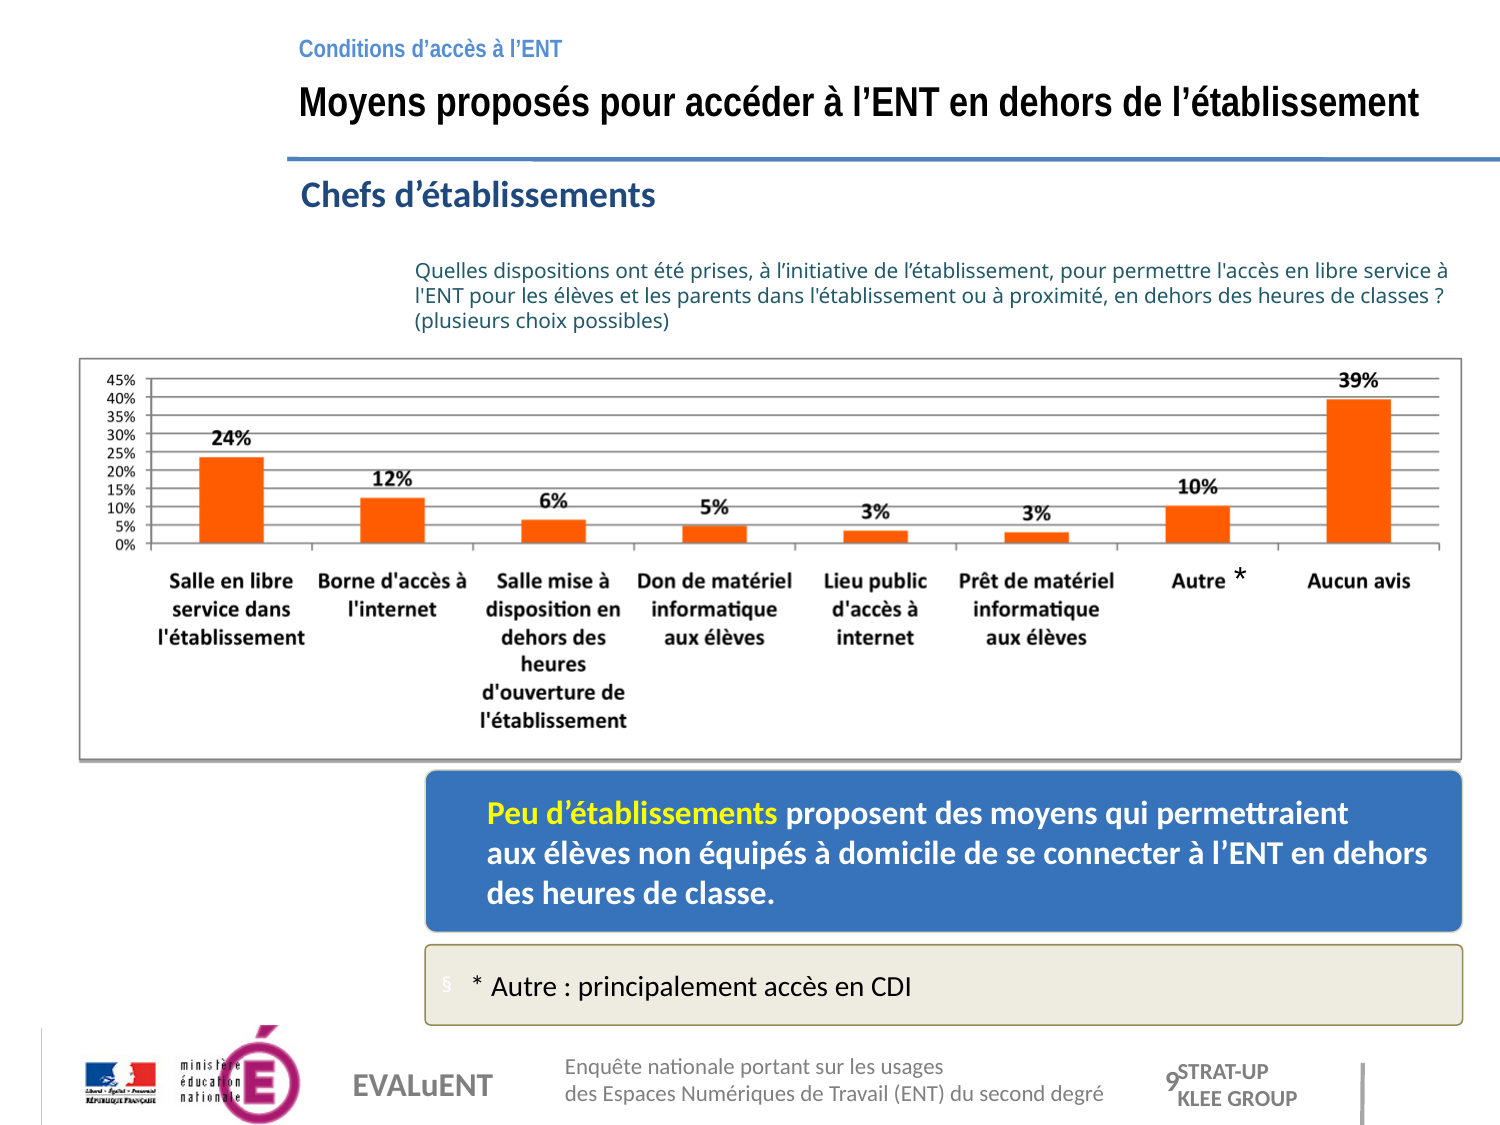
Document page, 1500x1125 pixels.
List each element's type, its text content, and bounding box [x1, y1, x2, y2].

text_box Quelles dispositions ont été prises, à l’initiative de l’établissement, pour permettre l'accès en libre service à l'ENT pour les élèves et les parents dans l'établissement ou à proximité, en dehors des heures de classes ? (plusieurs choix possibles) [399, 249, 1488, 345]
text_box Conditions d’accès à l’ENT Moyens proposés pour accéder à l’ENT en dehors de l’établissement [284, 25, 1455, 100]
text_box Chefs d’établissements [286, 162, 676, 224]
text_box Peu d’établissements proposent des moyens qui permettraient aux élèves non équipés à domicile de se connecter à l’ENT en dehors des heures de classe. [425, 769, 1463, 933]
text_box [1074, 1050, 1426, 1110]
text_box * [1219, 549, 1263, 606]
picture [78, 357, 1463, 761]
text_box * Autre : principalement accès en CDI [425, 944, 1463, 1026]
